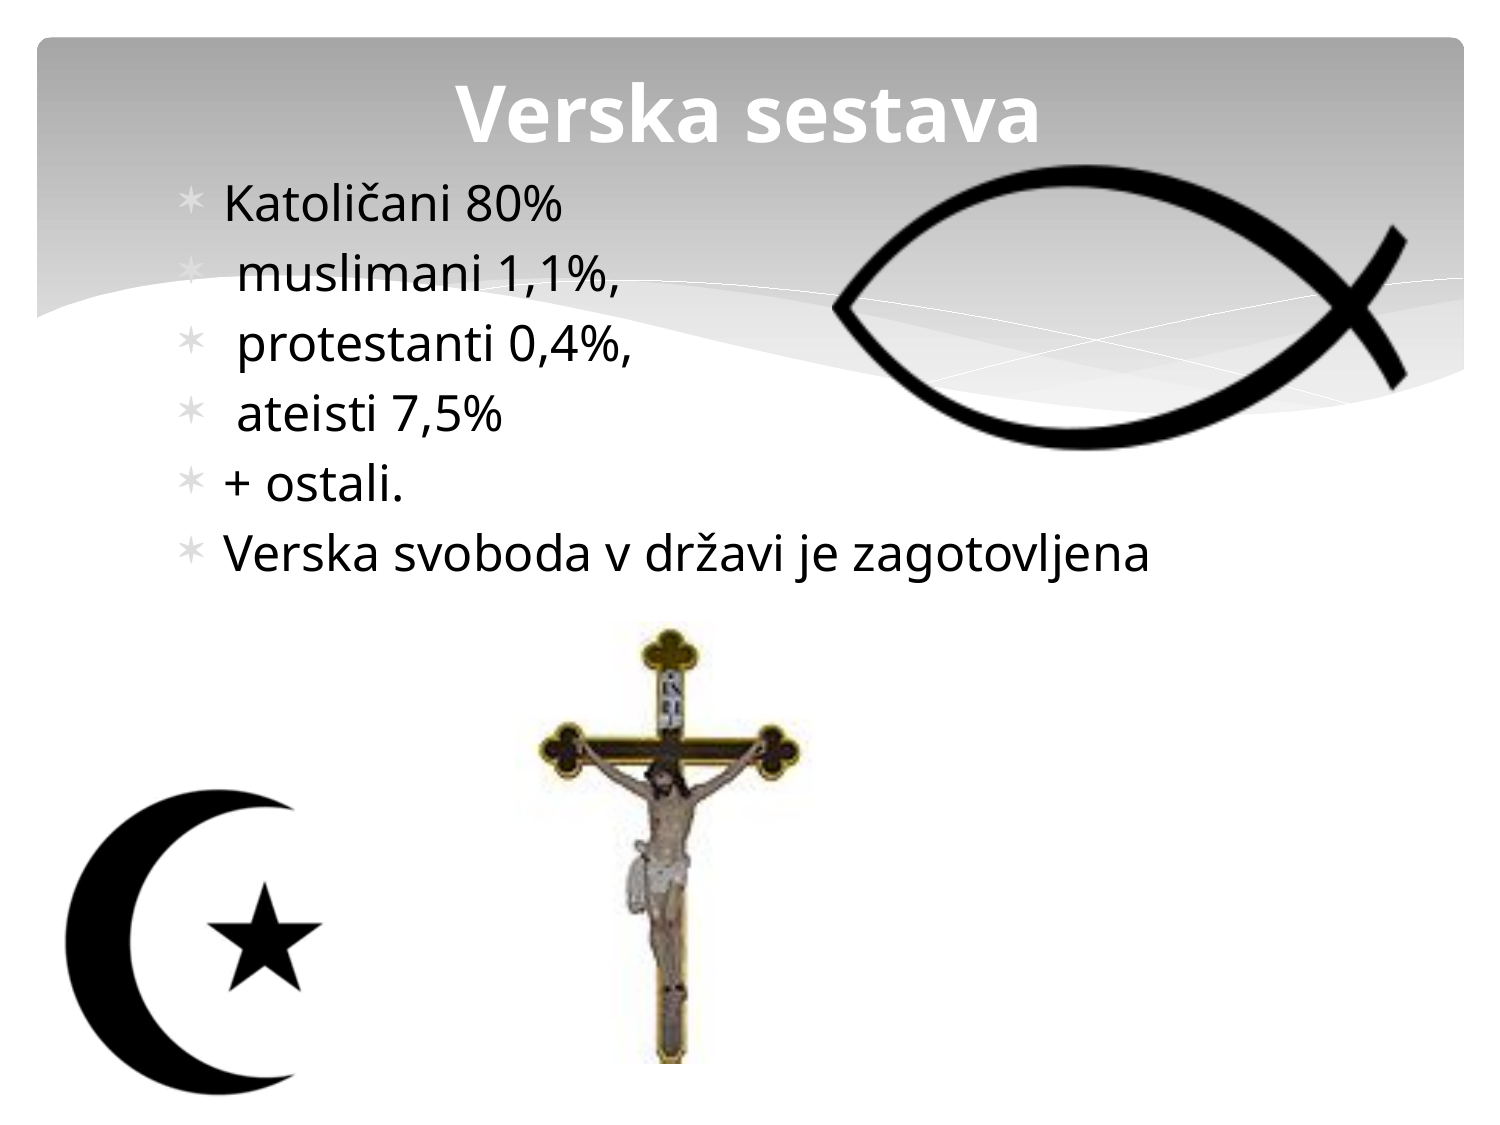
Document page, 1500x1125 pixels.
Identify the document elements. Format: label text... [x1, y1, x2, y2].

list Katoličani 80% muslimani 1,1%, protestanti 0,4%, ateisti 7,5% + ostali. Verska svoboda v državi je zagotovljena [164, 261, 1380, 731]
title Verska sestava [75, 55, 1425, 261]
picture [515, 621, 825, 1064]
picture [832, 163, 1411, 454]
picture [35, 785, 348, 1098]
